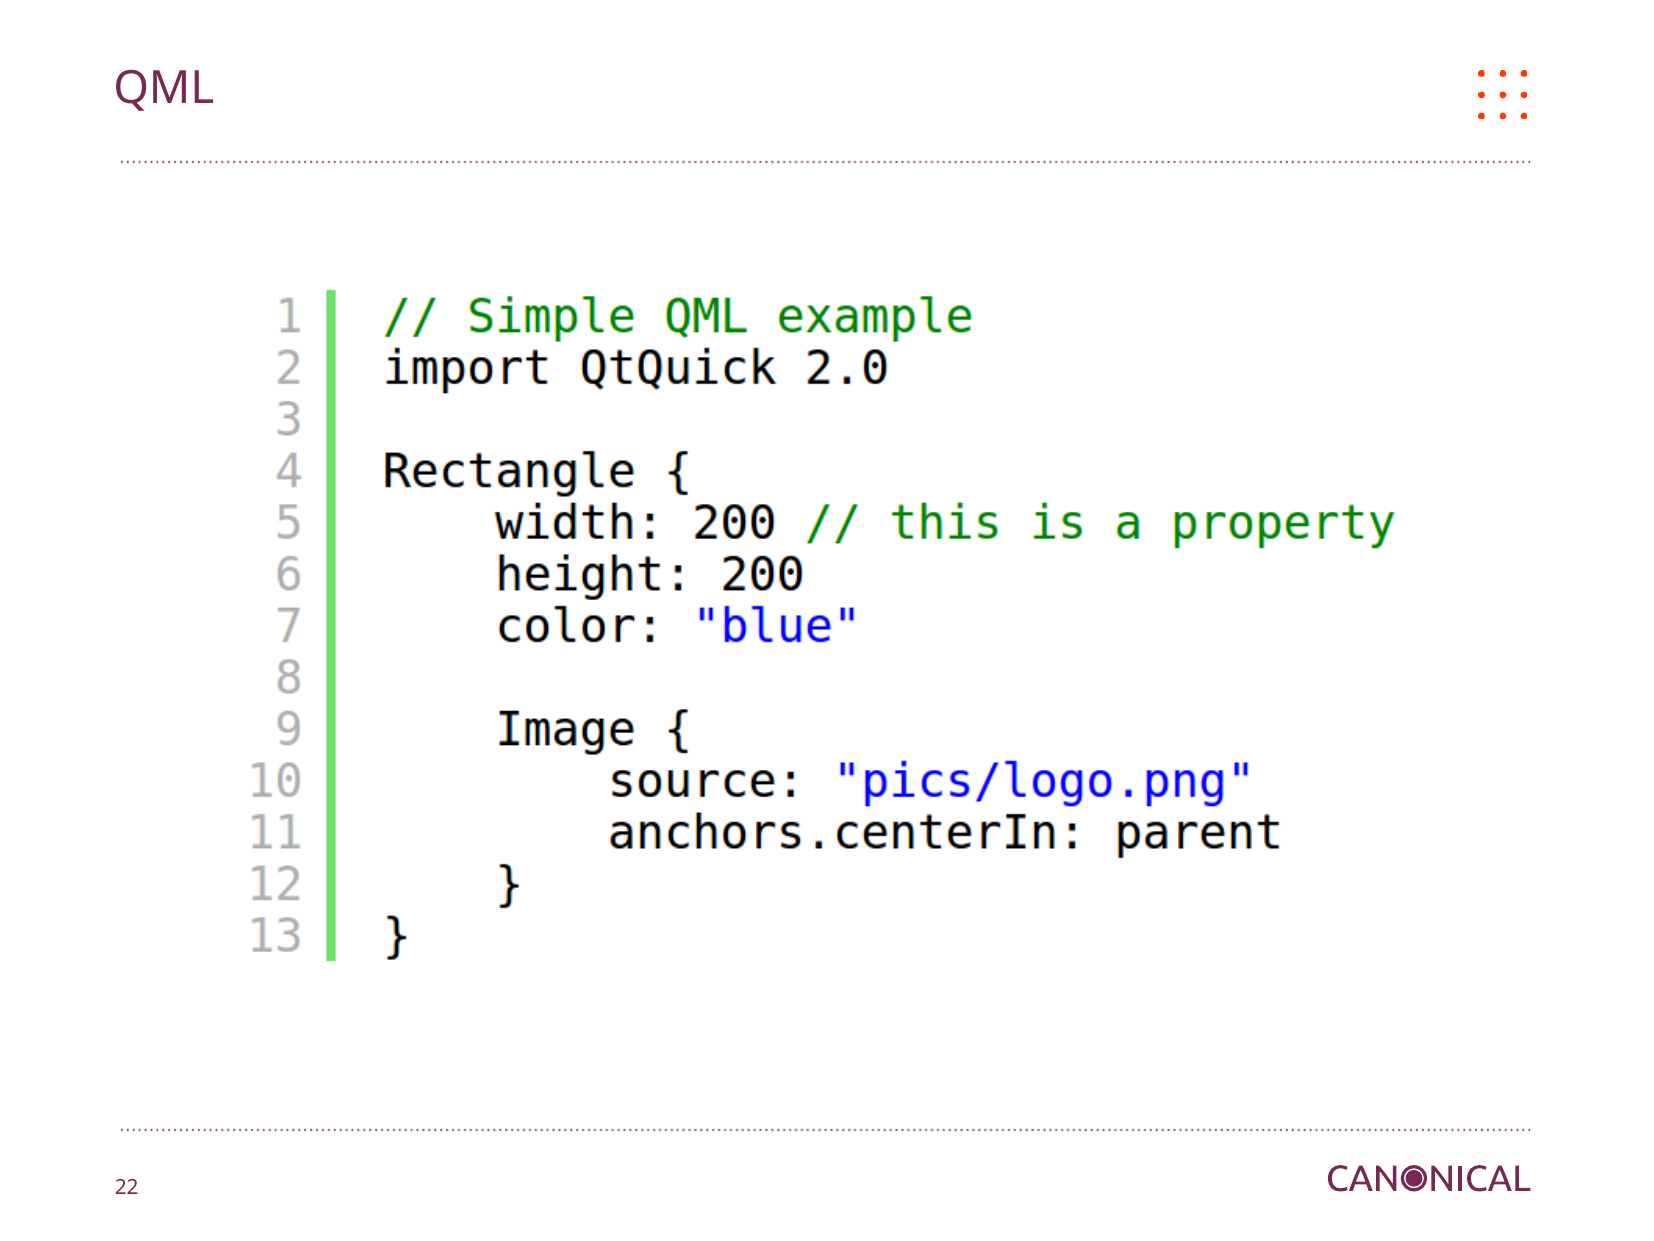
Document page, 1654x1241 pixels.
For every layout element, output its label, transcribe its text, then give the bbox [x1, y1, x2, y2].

picture [111, 1127, 1533, 1134]
picture [1478, 70, 1527, 119]
picture [111, 159, 1533, 166]
title QML [113, 64, 1382, 107]
picture [189, 259, 1471, 988]
